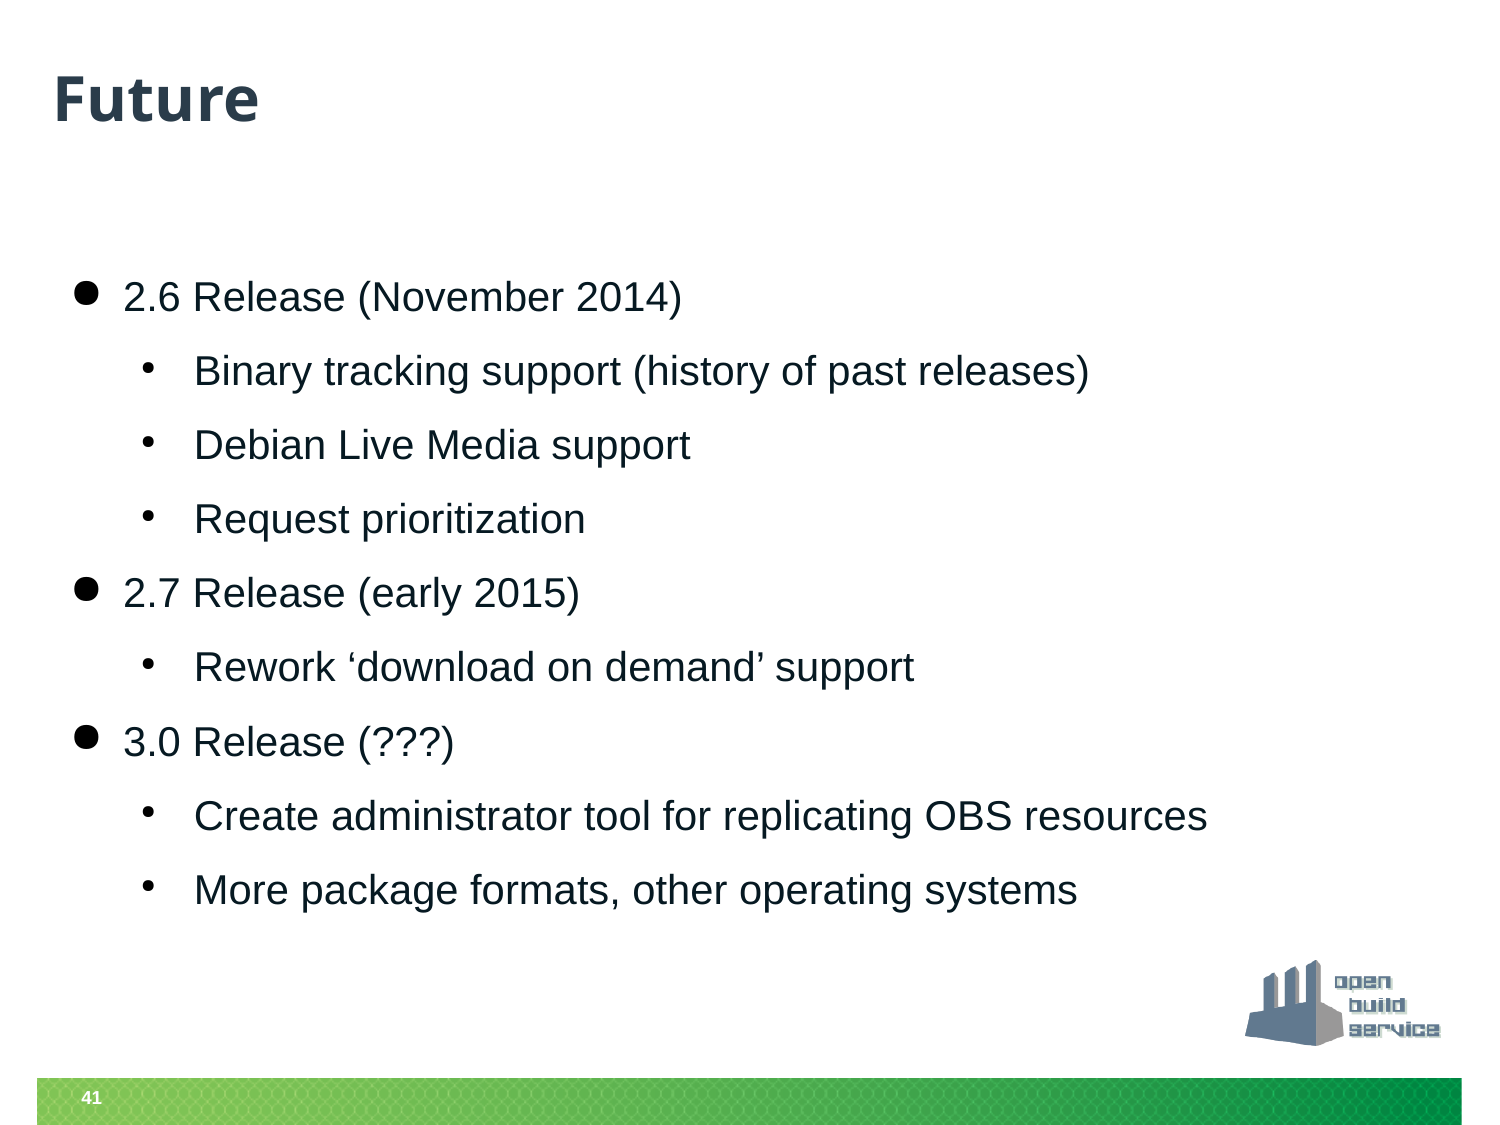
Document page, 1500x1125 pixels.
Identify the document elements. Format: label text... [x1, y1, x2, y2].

picture [37, 1078, 1462, 1125]
list 2.6 Release (November 2014) Binary tracking support (history of past releases) Debian Live Media support Request prioritization 2.7 Release (early 2015) Rework ‘download on demand’ support 3.0 Release (???) Create administrator tool for replicating OBS resources More package formats, other operating systems [37, 262, 1388, 1005]
picture [1245, 960, 1441, 1046]
title Future [37, 51, 1388, 209]
